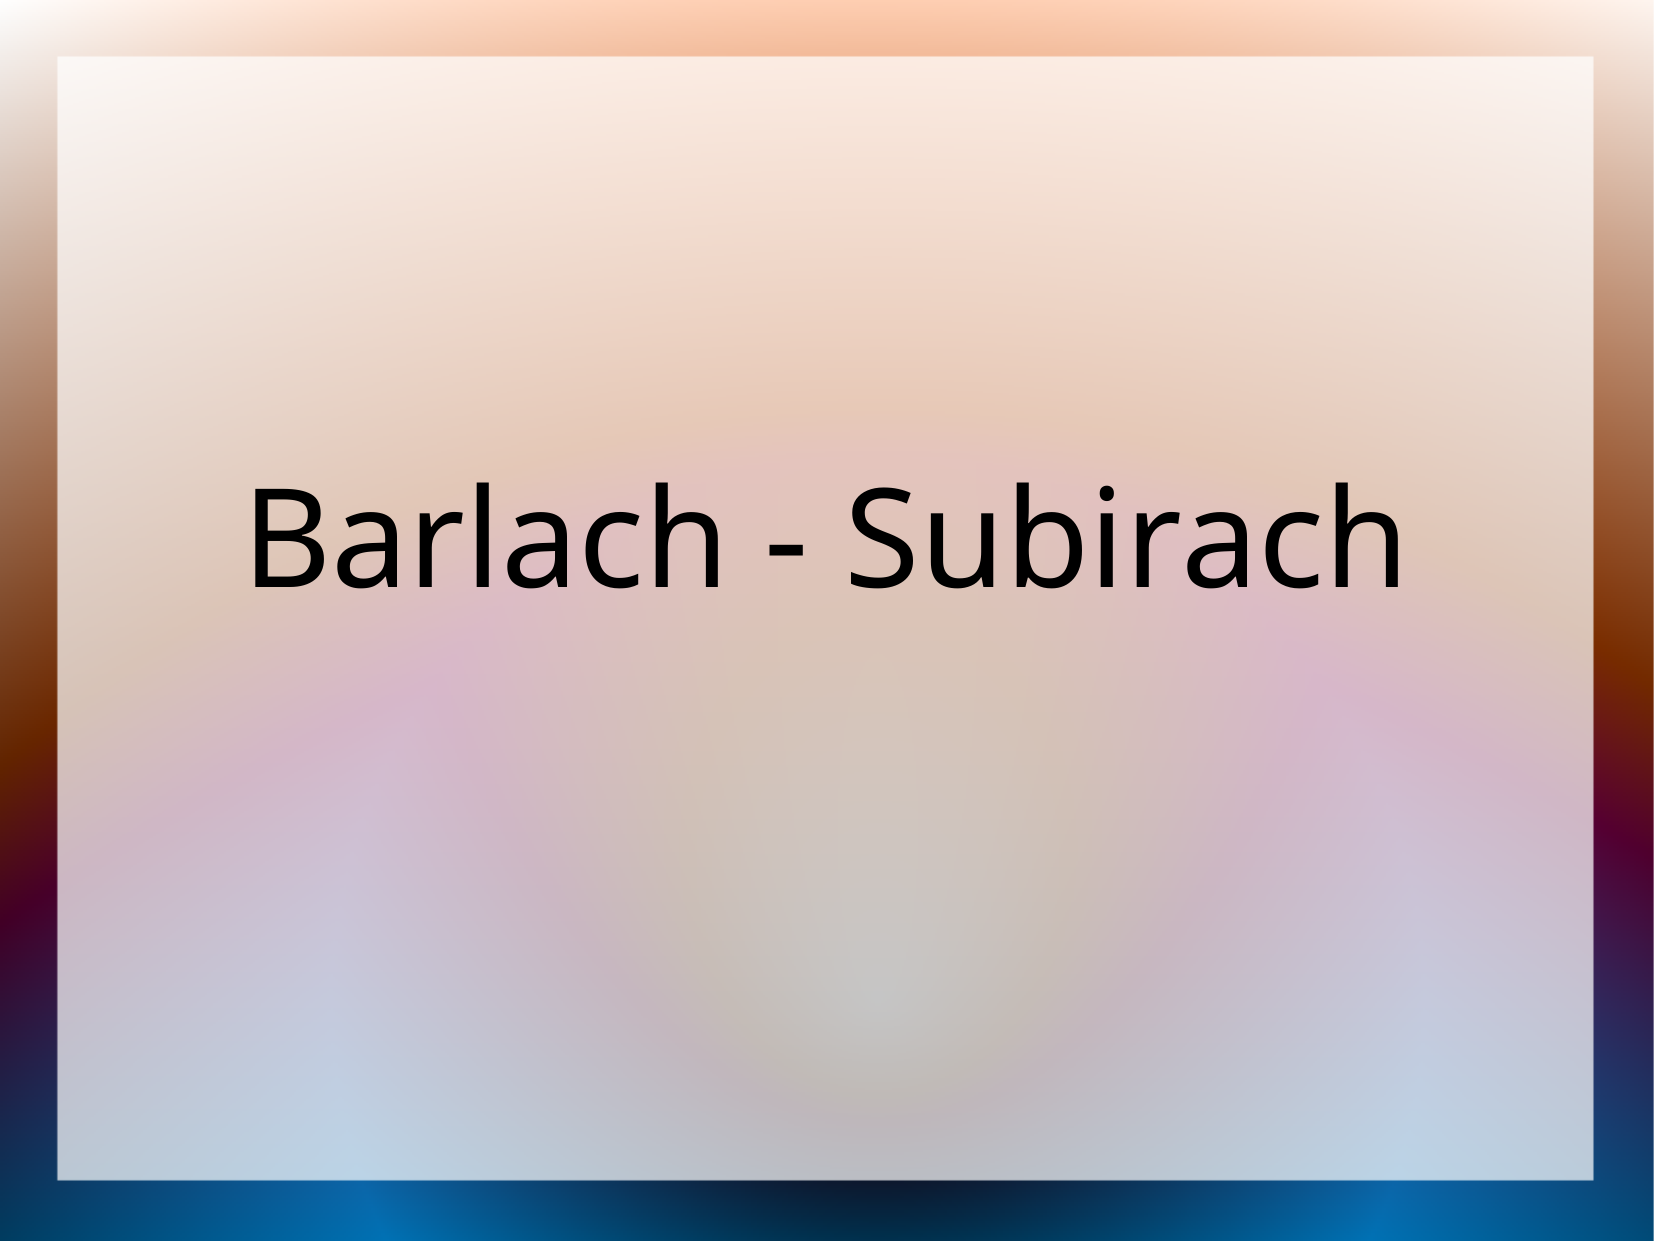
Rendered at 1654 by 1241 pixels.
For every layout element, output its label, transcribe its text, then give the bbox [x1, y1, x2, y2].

subtitle Barlach - Subirach [82, 449, 1571, 616]
